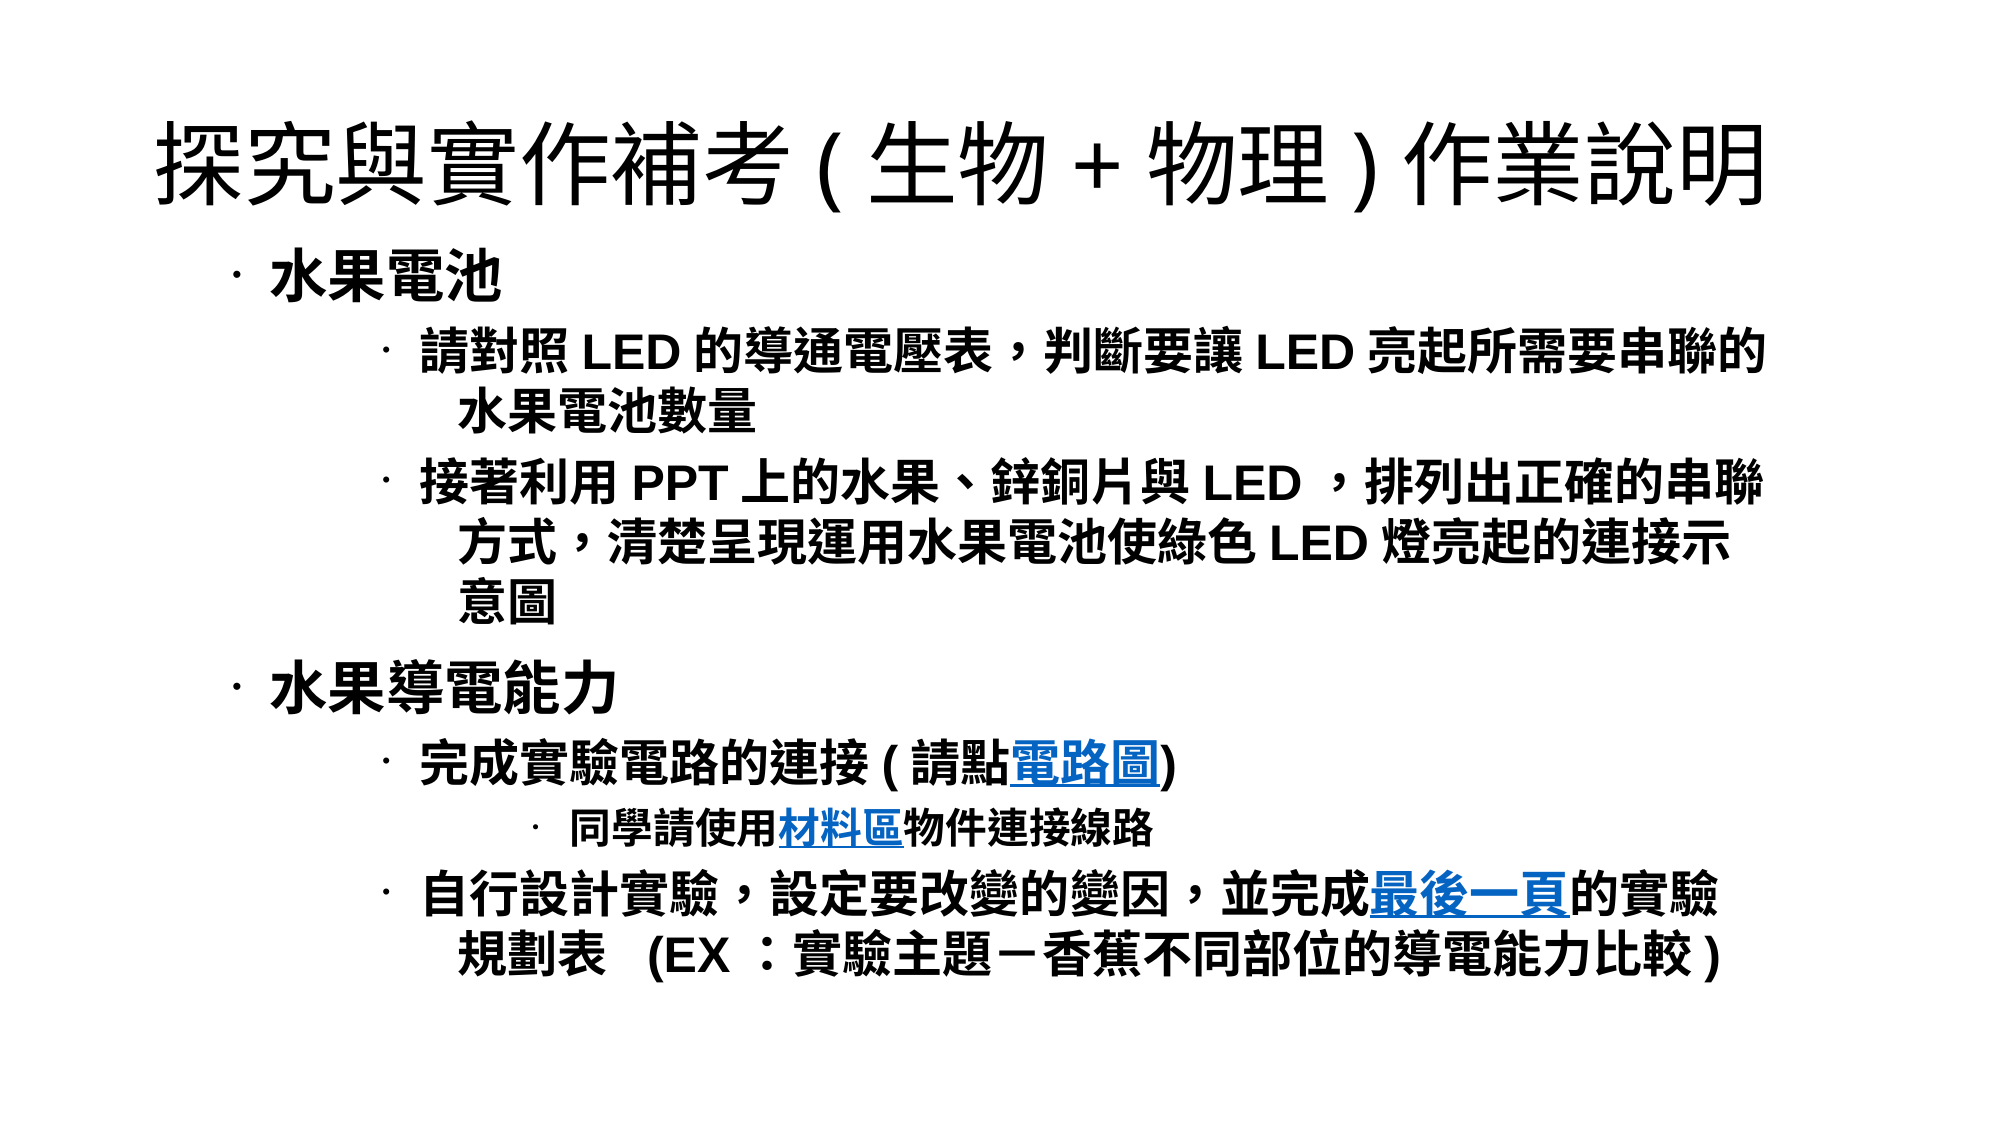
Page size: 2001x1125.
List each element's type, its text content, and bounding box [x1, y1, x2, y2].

list 水果電池 請對照LED的導通電壓表，判斷要讓LED亮起所需要串聯的水果電池數量 接著利用PPT上的水果、鋅銅片與LED，排列出正確的串聯方式，清楚呈現運用水果電池使綠色LED燈亮起的連接示意圖 水果導電能力 完成實驗電路的連接(請點電路圖) 同學請使用材料區物件連接線路 自行設計實驗，設定要改變的變因，並完成最後一頁的實驗規劃表 (EX：實驗主題－香蕉不同部位的導電能力比較) [217, 232, 1783, 1066]
title 探究與實作補考(生物+物理)作業說明 [137, 59, 1863, 278]
